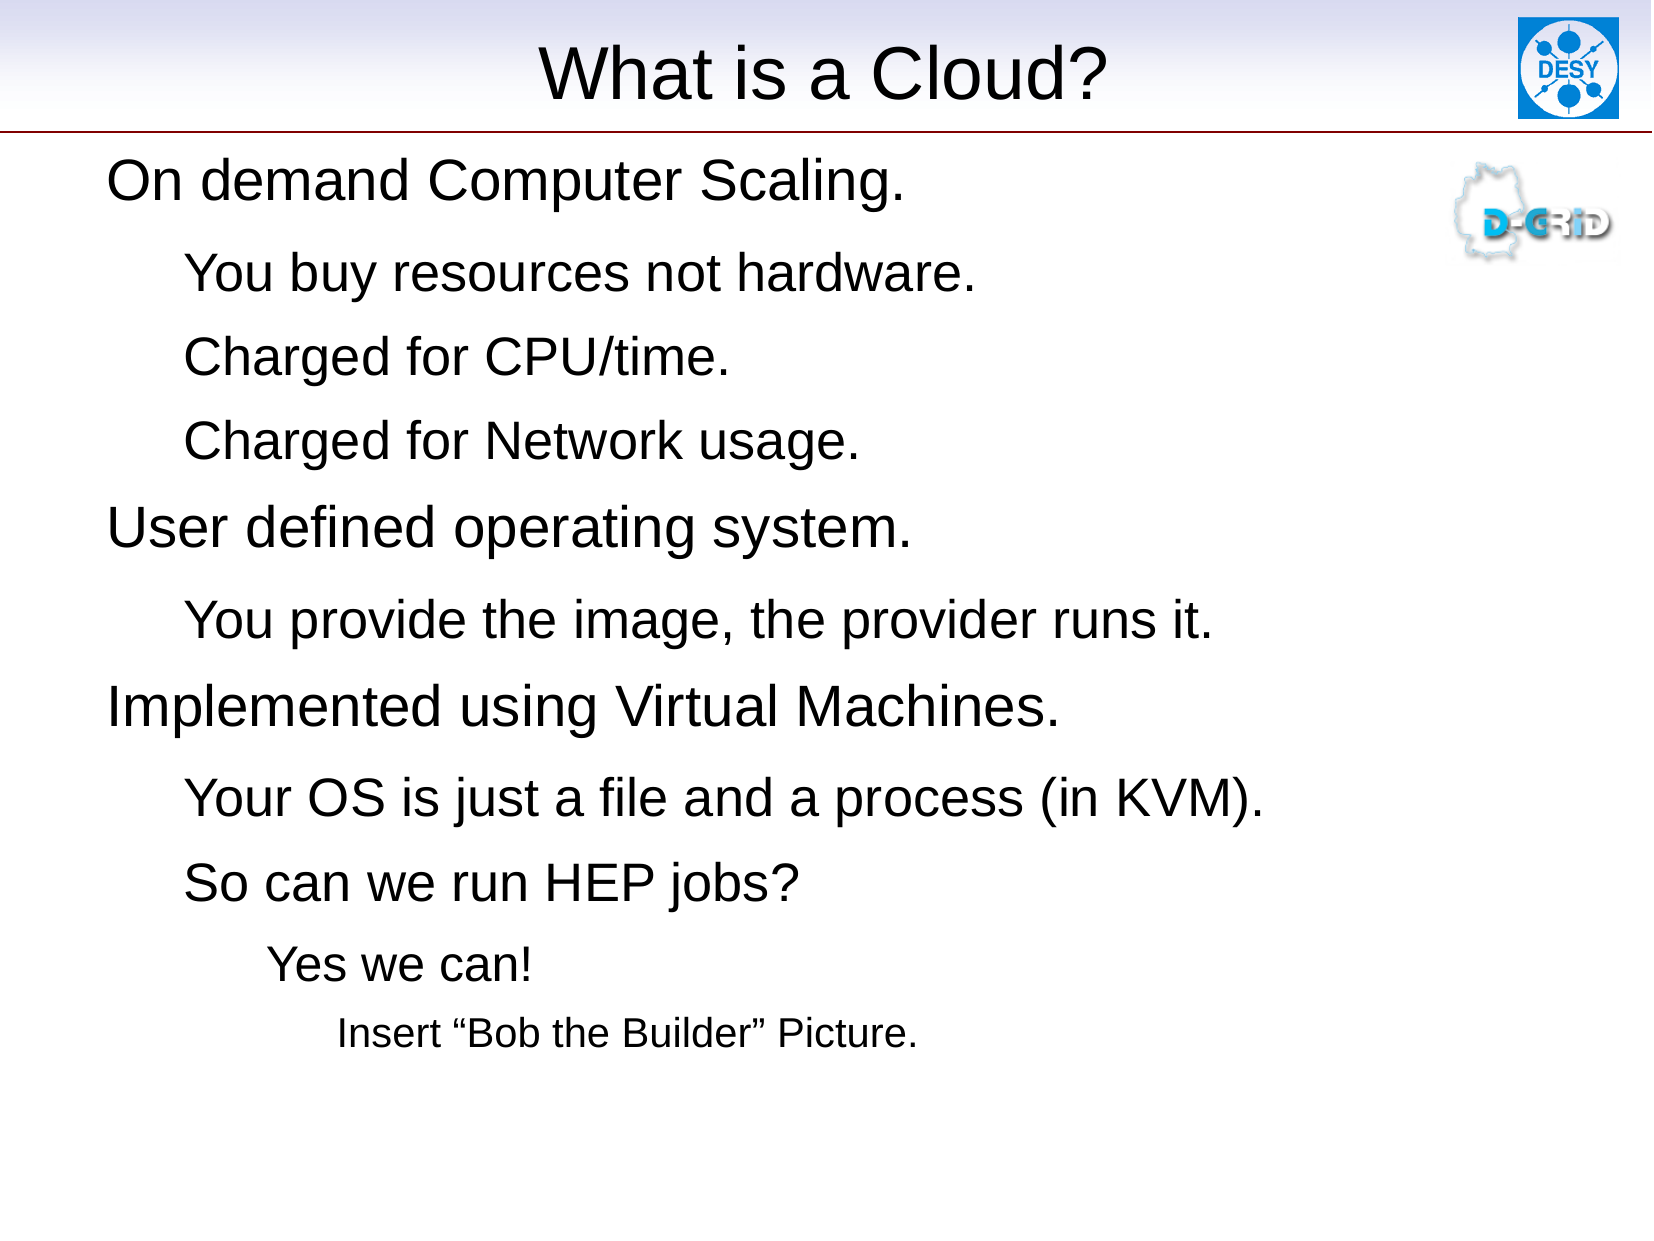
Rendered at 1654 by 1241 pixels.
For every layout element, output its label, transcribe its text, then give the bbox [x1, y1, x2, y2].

picture [1565, 17, 1619, 119]
list On demand Computer Scaling. You buy resources not hardware. Charged for CPU/time. Charged for Network usage. User defined operating system. You provide the image, the provider runs it. Implemented using Virtual Machines. Your OS is just a file and a process (in KVM). So can we run HEP jobs? Yes we can! Insert “Bob the Builder” Picture. [88, 147, 1577, 1114]
title What is a Cloud? [82, 0, 1565, 148]
picture [1577, 147, 1646, 266]
